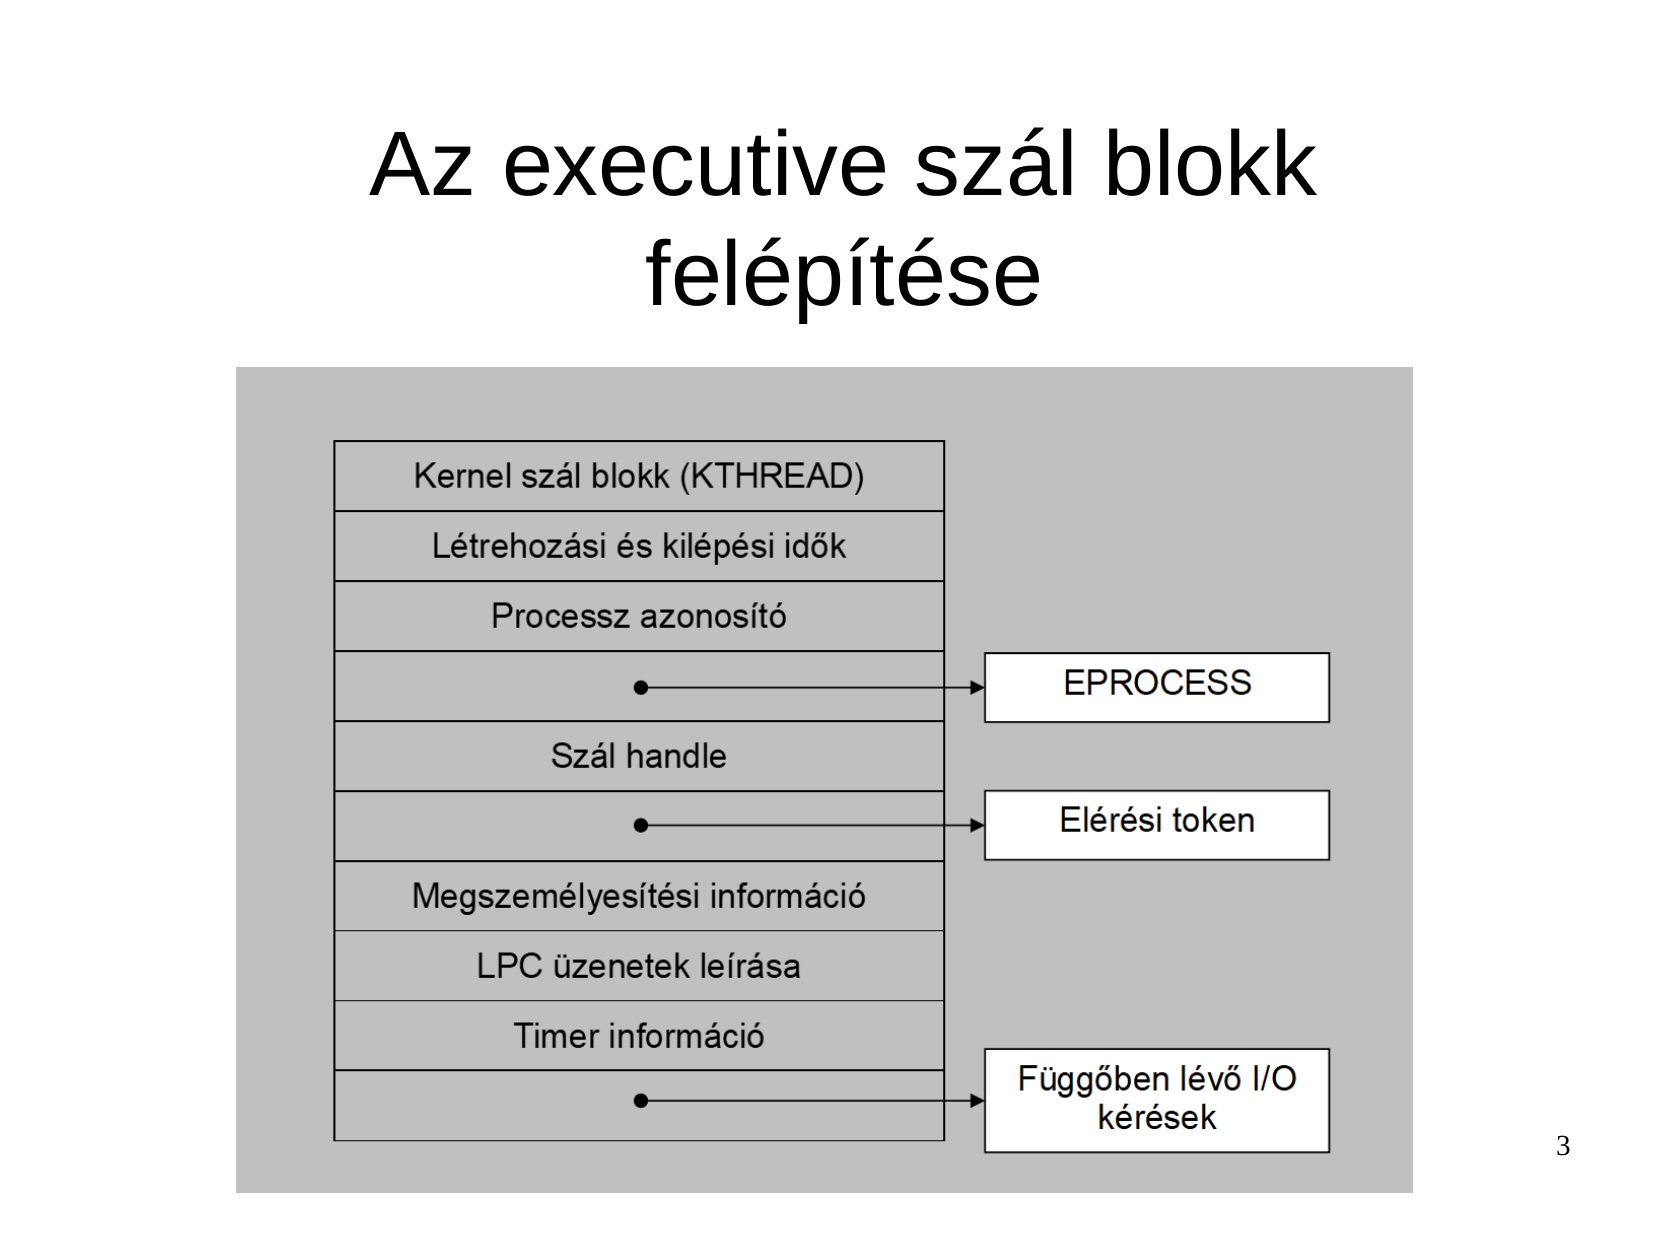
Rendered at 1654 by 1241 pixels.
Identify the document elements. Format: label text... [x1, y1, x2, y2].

title Az executive szál blokk felépítése [124, 110, 1530, 317]
picture [236, 367, 1413, 1193]
